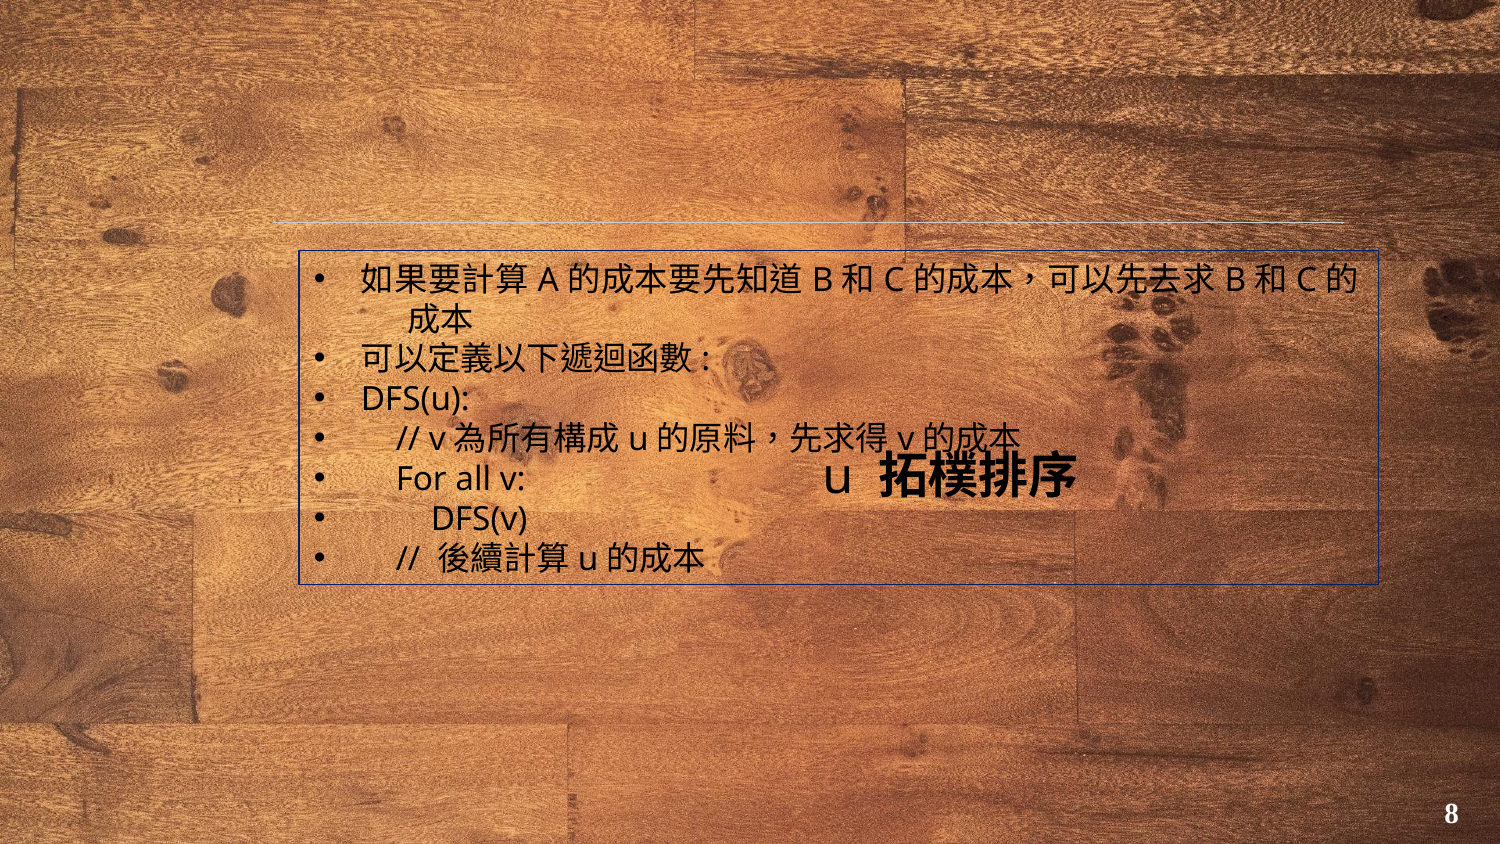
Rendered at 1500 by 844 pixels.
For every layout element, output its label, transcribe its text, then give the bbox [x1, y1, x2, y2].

text_box 如果要計算A的成本要先知道B和C的成本，可以先去求B和C的成本 可以定義以下遞迴函數: DFS(u): // v為所有構成u的原料，先求得v的成本 For all v: DFS(v) // 後續計算u的成本 [298, 250, 1379, 549]
slide_number 8 [1429, 779, 1500, 844]
title 拓樸排序 [255, 117, 1341, 233]
